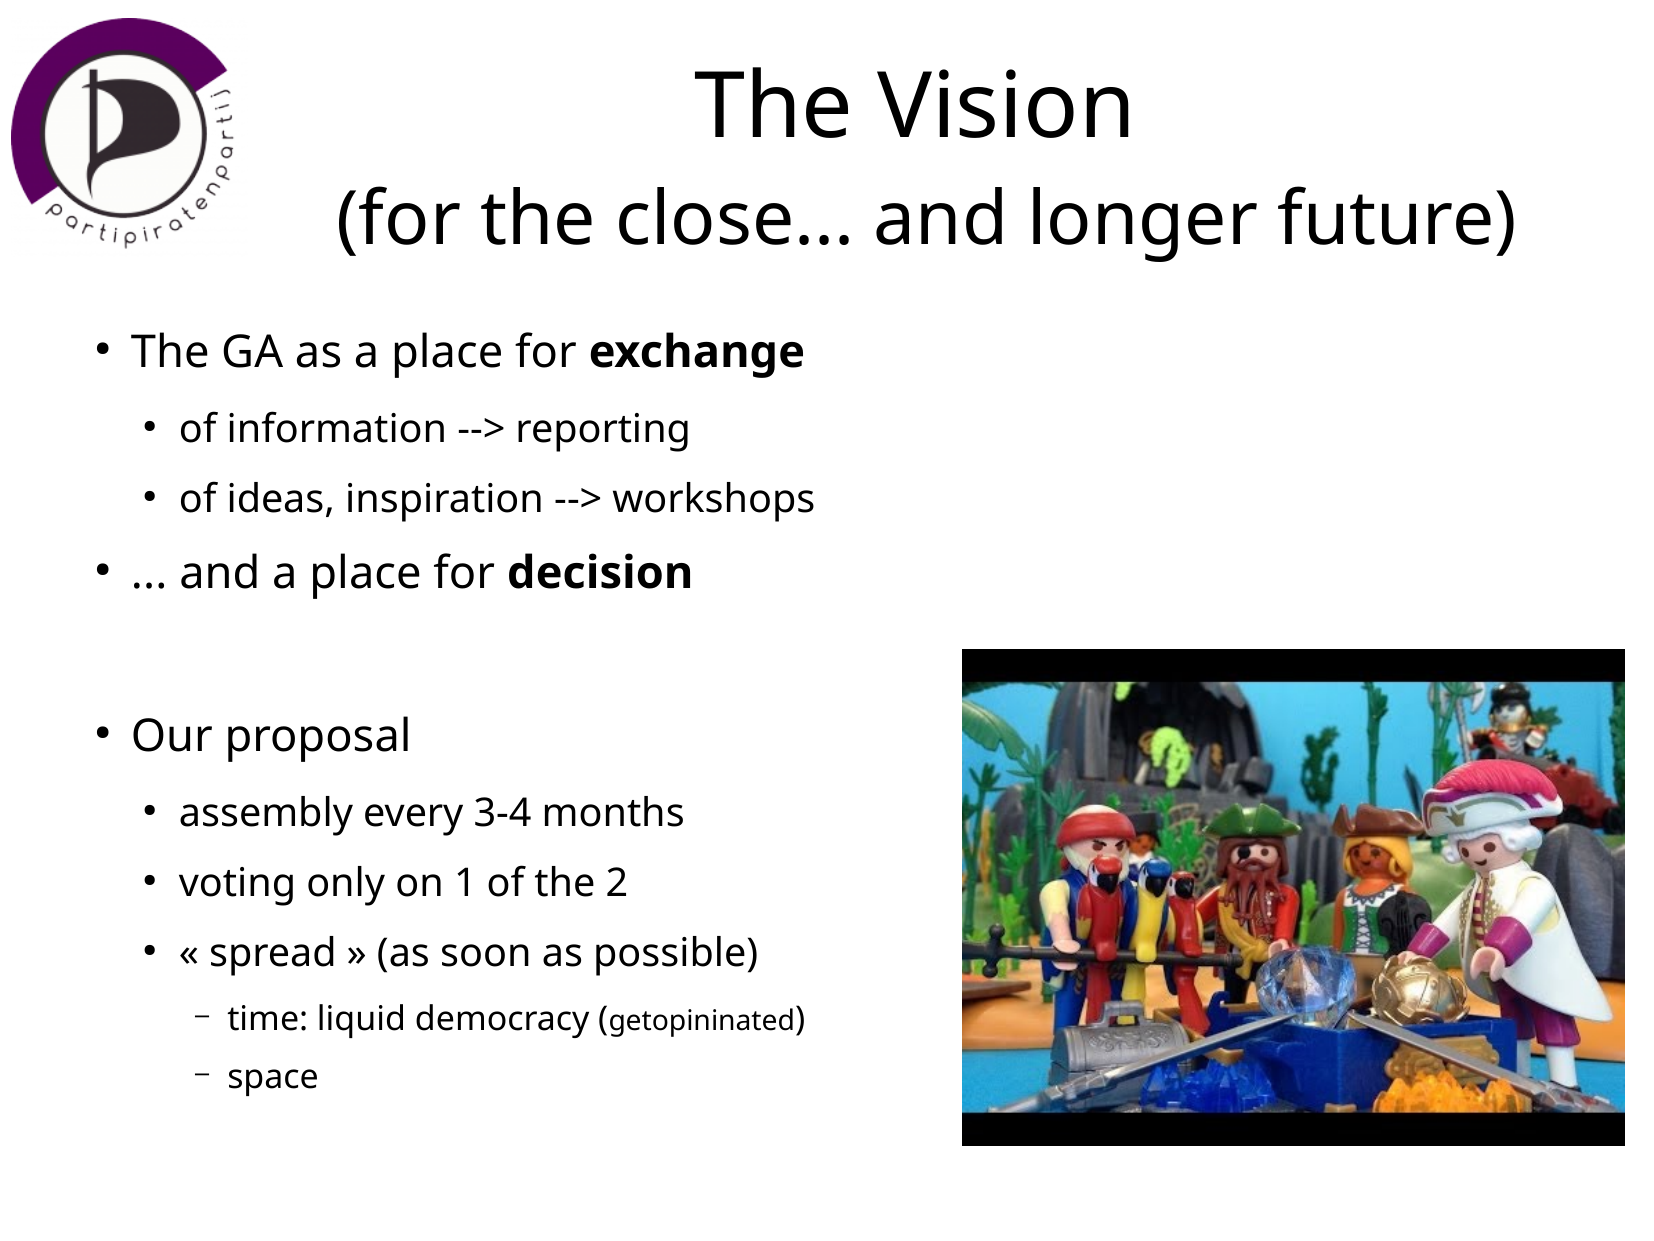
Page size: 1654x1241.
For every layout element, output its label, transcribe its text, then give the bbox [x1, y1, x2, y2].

picture [11, 18, 248, 257]
picture [962, 649, 1625, 1146]
list The GA as a place for exchange of information --> reporting of ideas, inspiration --> workshops ... and a place for decision Our proposal assembly every 3-4 months voting only on 1 of the 2 « spread » (as soon as possible) time: liquid democracy (getopininated) space [82, 318, 1571, 1109]
title The Vision (for the close... and longer future) [283, 49, 1571, 257]
